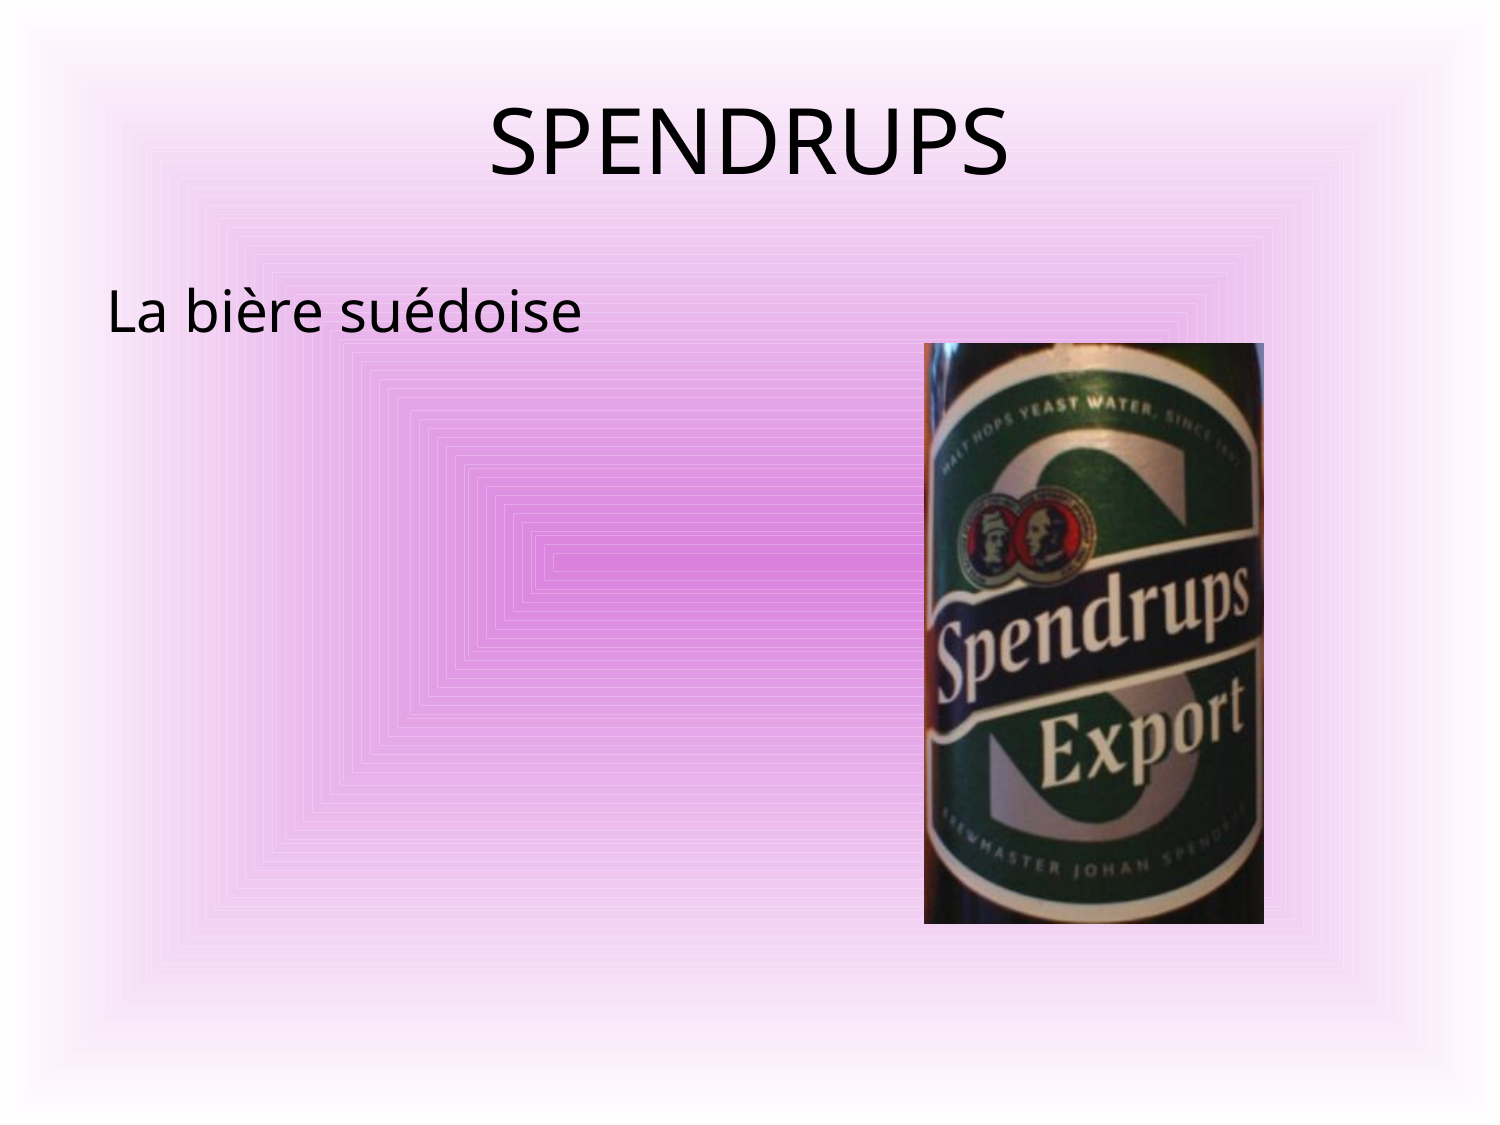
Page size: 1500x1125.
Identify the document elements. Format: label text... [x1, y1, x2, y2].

list La bière suédoise [75, 262, 738, 1006]
title SPENDRUPS [75, 45, 1426, 233]
picture [924, 343, 1264, 924]
